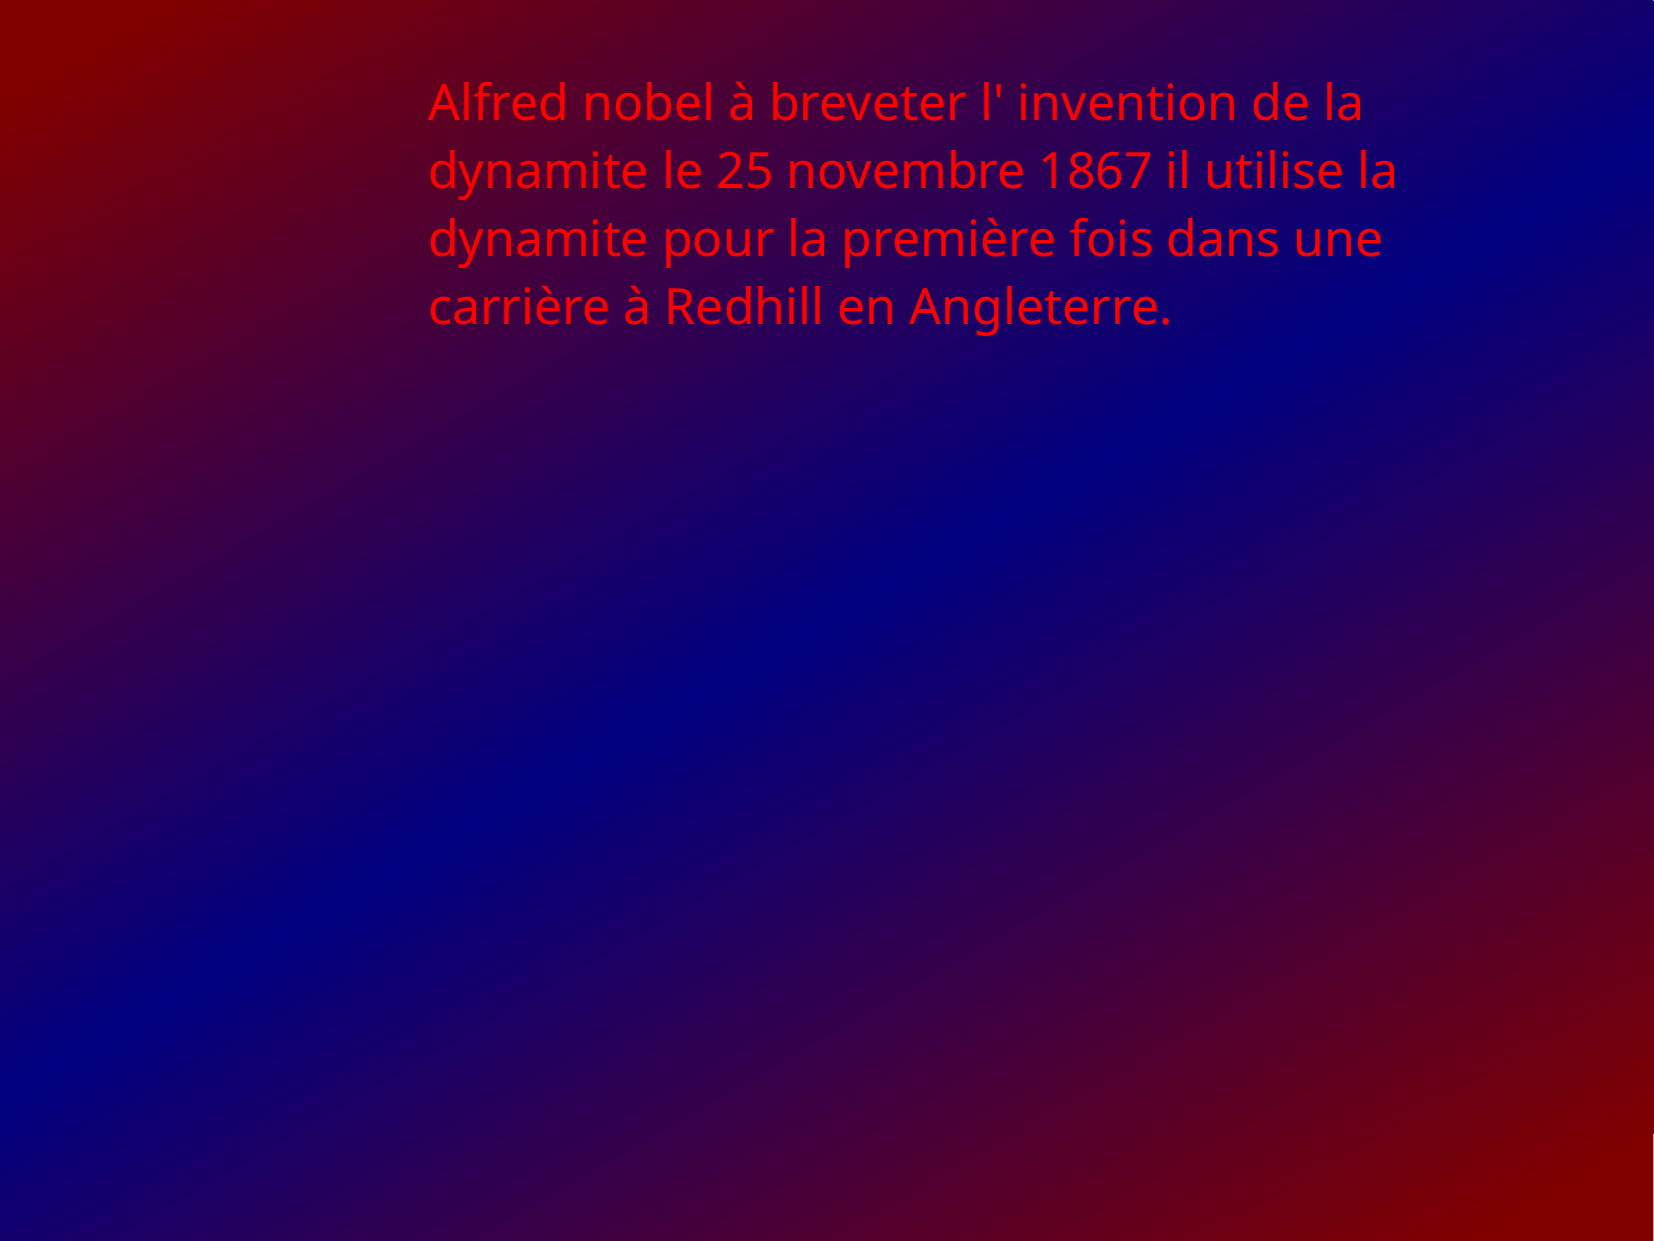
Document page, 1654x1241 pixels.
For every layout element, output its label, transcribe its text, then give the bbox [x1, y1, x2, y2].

text_box Alfred nobel à breveter l' invention de la dynamite le 25 novembre 1867 il utilise la dynamite pour la première fois dans une carrière à Redhill en Angleterre. [413, 59, 1565, 356]
